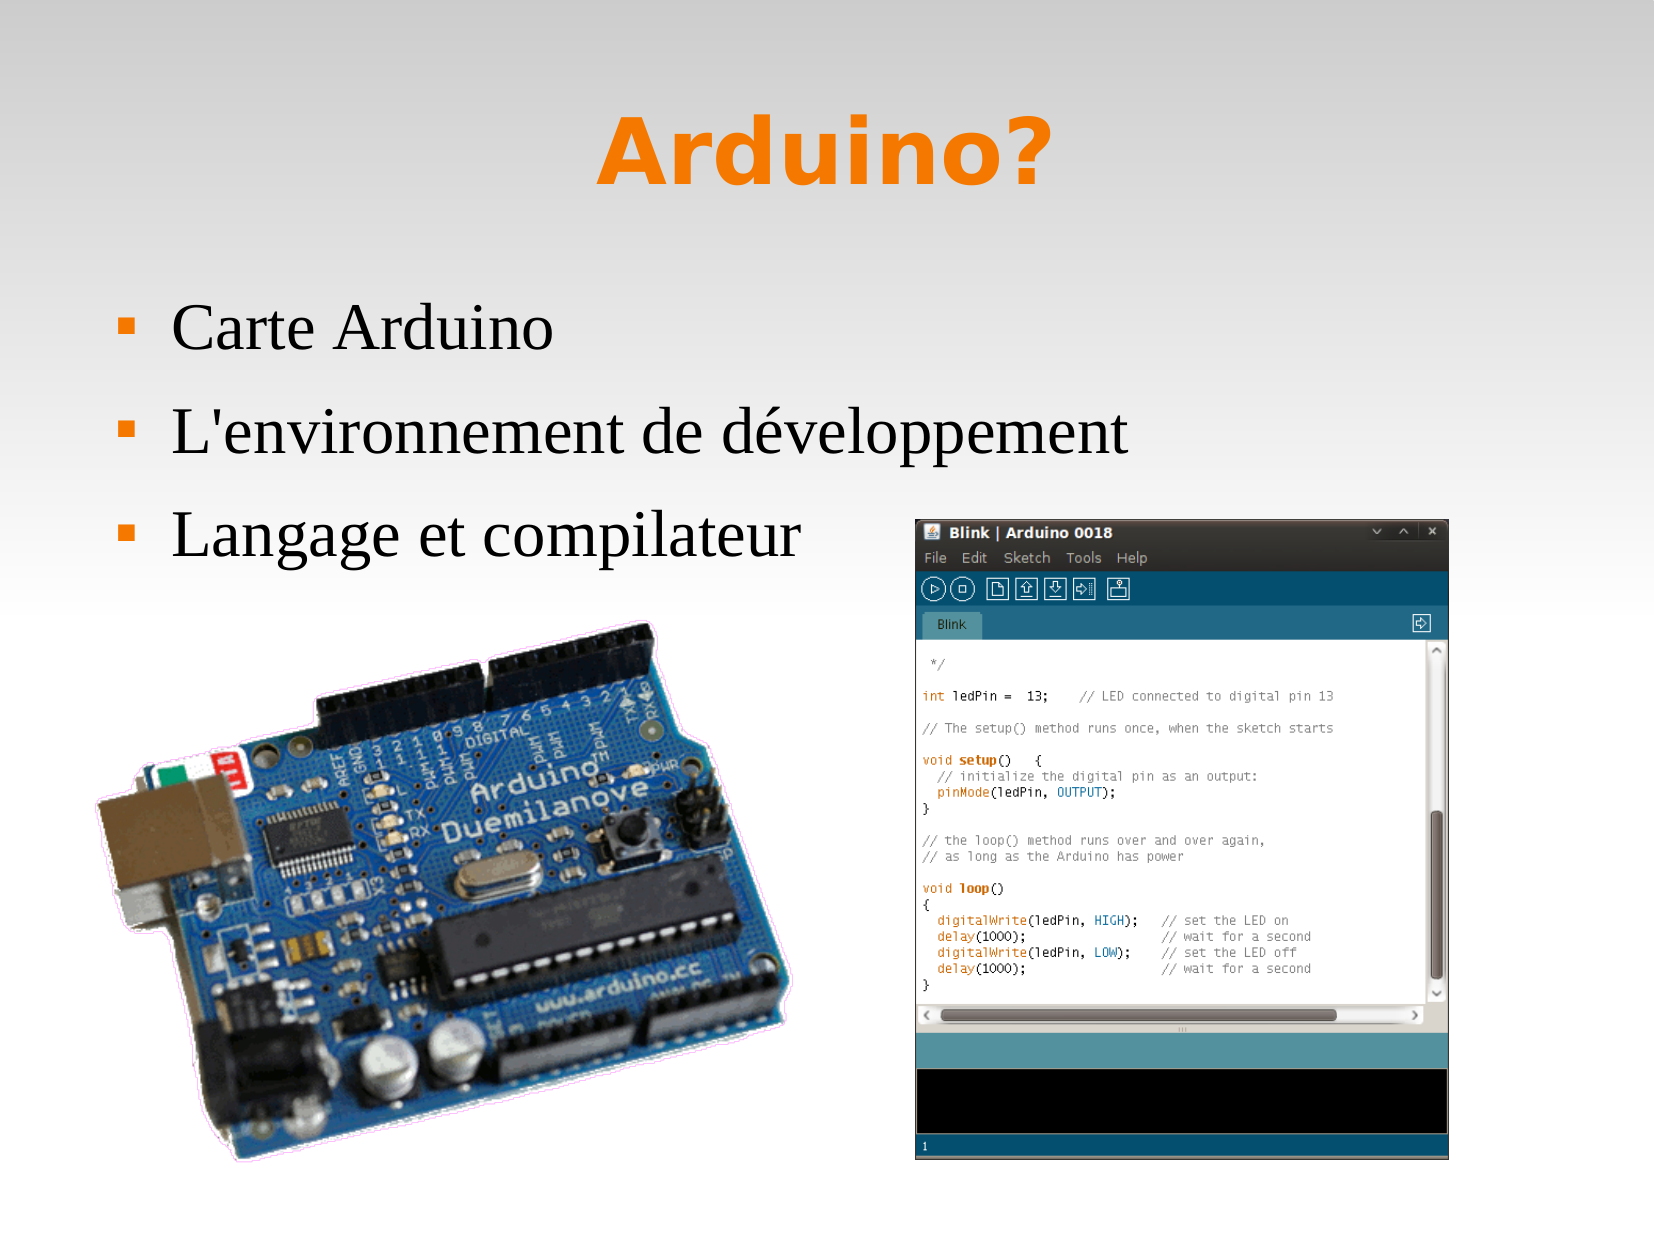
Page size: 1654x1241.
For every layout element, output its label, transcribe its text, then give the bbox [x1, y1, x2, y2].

picture [915, 519, 1449, 571]
title Arduino? [82, 56, 1571, 250]
picture [1117, 578, 1122, 588]
picture [915, 606, 1449, 1160]
list Carte Arduino L'environnement de développement Langage et compilateur [82, 290, 1571, 1094]
picture [88, 608, 802, 1170]
